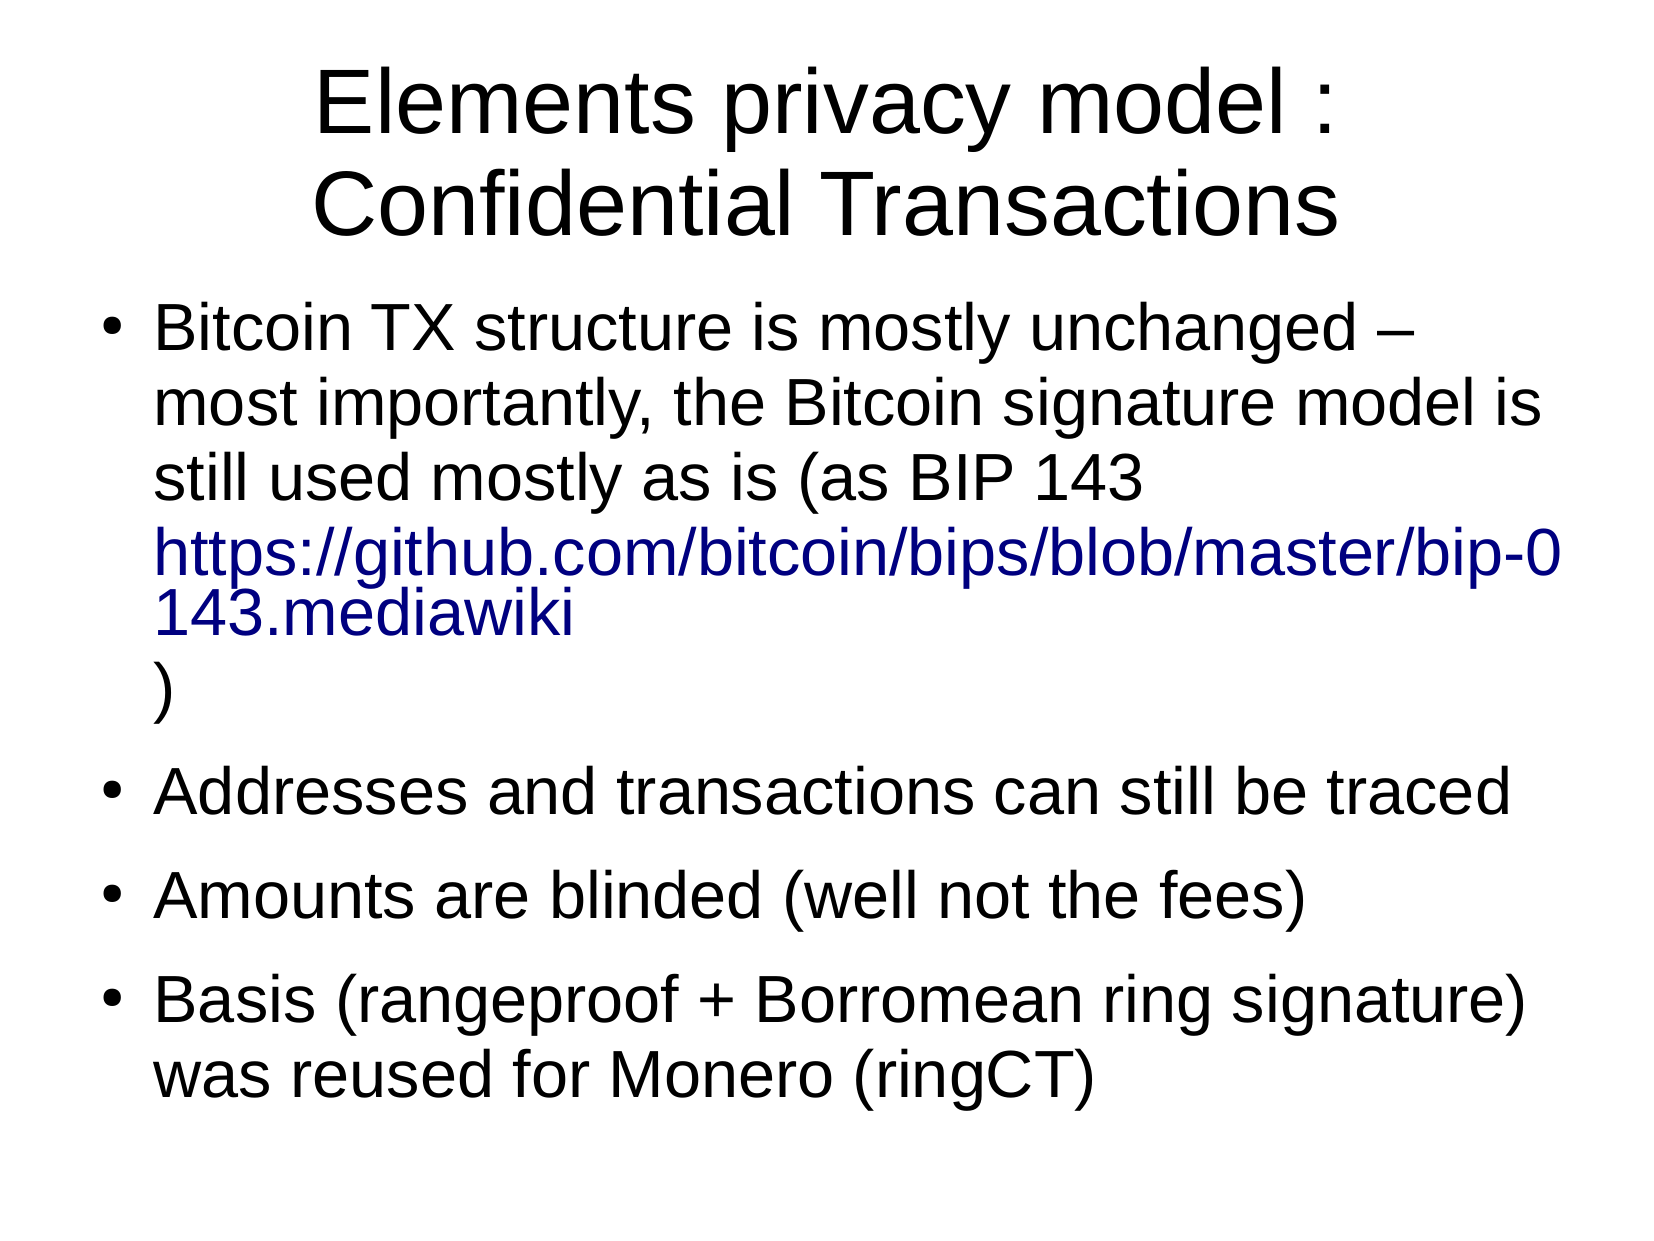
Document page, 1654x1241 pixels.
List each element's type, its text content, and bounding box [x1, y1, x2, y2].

list Bitcoin TX structure is mostly unchanged – most importantly, the Bitcoin signature model is still used mostly as is (as BIP 143 https://github.com/bitcoin/bips/blob/master/bip-0143.mediawiki) Addresses and transactions can still be traced Amounts are blinded (well not the fees) Basis (rangeproof + Borromean ring signature) was reused for Monero (ringCT) [82, 290, 1571, 1156]
title Elements privacy model : Confidential Transactions [82, 49, 1571, 257]
